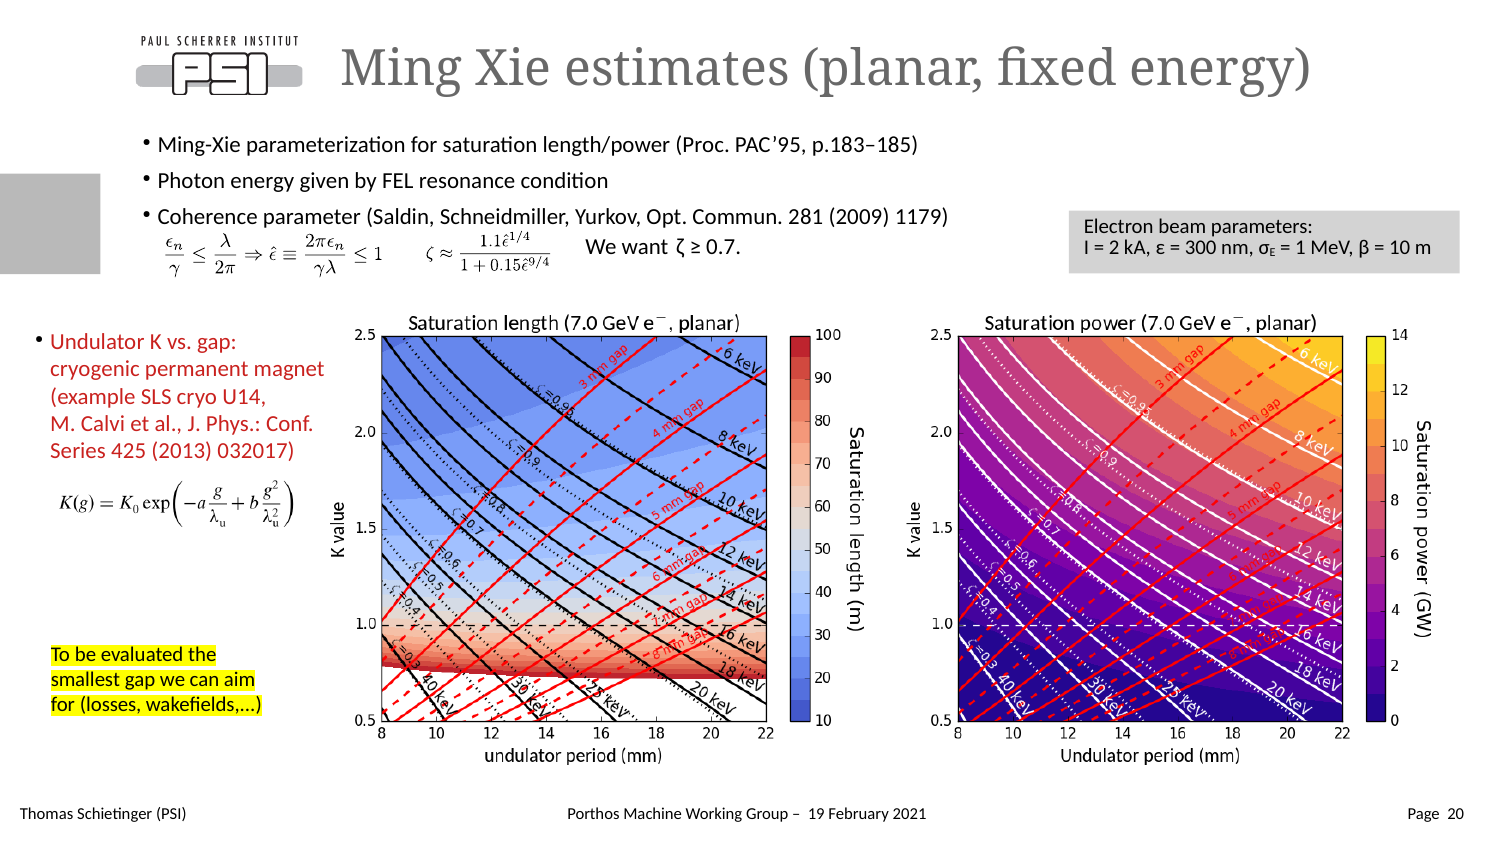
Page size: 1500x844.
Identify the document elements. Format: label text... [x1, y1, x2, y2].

text_box [516, 230, 523, 244]
text_box [306, 233, 314, 247]
text_box [327, 238, 334, 247]
text_box [440, 249, 453, 258]
text_box [426, 245, 434, 262]
text_box [335, 243, 344, 250]
text_box [375, 246, 382, 260]
list Undulator K vs. gap: cryogenic permanent magnet (example SLS cryo U14, M. Calvi et al., J. Phys.: Conf. Series 425 (2013) 032017) [27, 326, 327, 486]
text_box [315, 238, 326, 247]
text_box [166, 238, 183, 250]
text_box [542, 257, 549, 266]
text_box [220, 233, 231, 248]
text_box [326, 259, 336, 274]
text_box [505, 258, 512, 271]
text_box [494, 234, 501, 247]
text_box [314, 264, 325, 278]
picture [50, 284, 1486, 799]
text_box Electron beam parameters: I = 2 kA, ε = 300 nm, σE = 1 MeV, β = 10 m [1068, 210, 1460, 274]
text_box [461, 258, 468, 271]
list To be evaluated the smallest gap we can aim for (losses, wakefields,...) [50, 640, 280, 728]
text_box [473, 260, 486, 272]
text_box [481, 234, 487, 247]
text_box [269, 251, 277, 261]
text_box [523, 257, 535, 266]
text_box [510, 231, 515, 240]
text_box [354, 247, 367, 259]
text_box [193, 247, 206, 259]
text_box [224, 264, 236, 274]
text_box [502, 238, 509, 247]
text_box [490, 258, 499, 271]
text_box [169, 264, 180, 278]
text_box [536, 256, 542, 269]
text_box [215, 260, 224, 274]
title Ming Xie estimates (planar, fixed energy) [340, 35, 1442, 98]
list Ming-Xie parameterization for saturation length/power (Proc. PAC’95, p.183–185) Photon energy given by FEL resonance condition Coherence parameter (Saldin, Schneidmiller, Yurkov, Opt. Commun. 281 (2009) 1179) We want ζ ≥ 0.7. [135, 129, 1002, 289]
text_box [244, 249, 263, 261]
text_box [513, 258, 528, 271]
text_box [523, 231, 530, 241]
